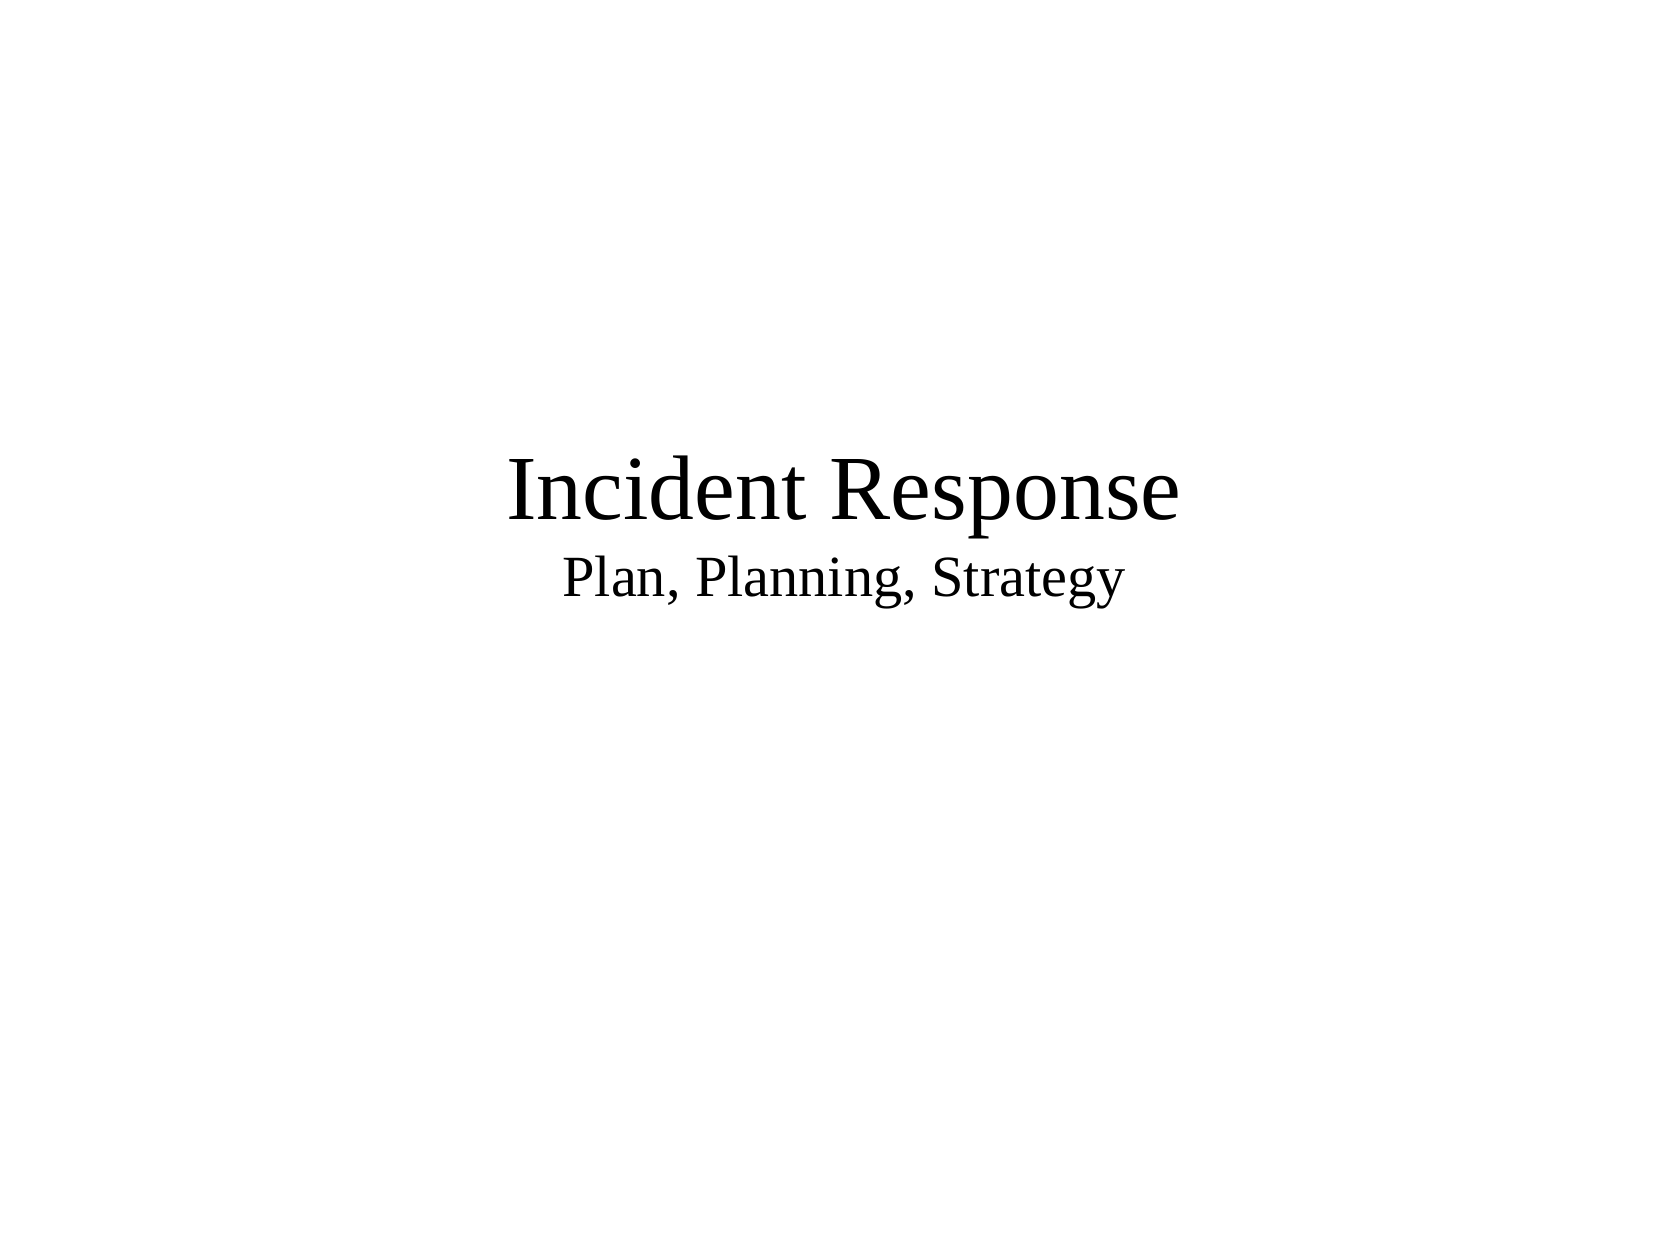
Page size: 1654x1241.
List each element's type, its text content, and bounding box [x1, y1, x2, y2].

title Incident Response Plan, Planning, Strategy [124, 385, 1530, 652]
